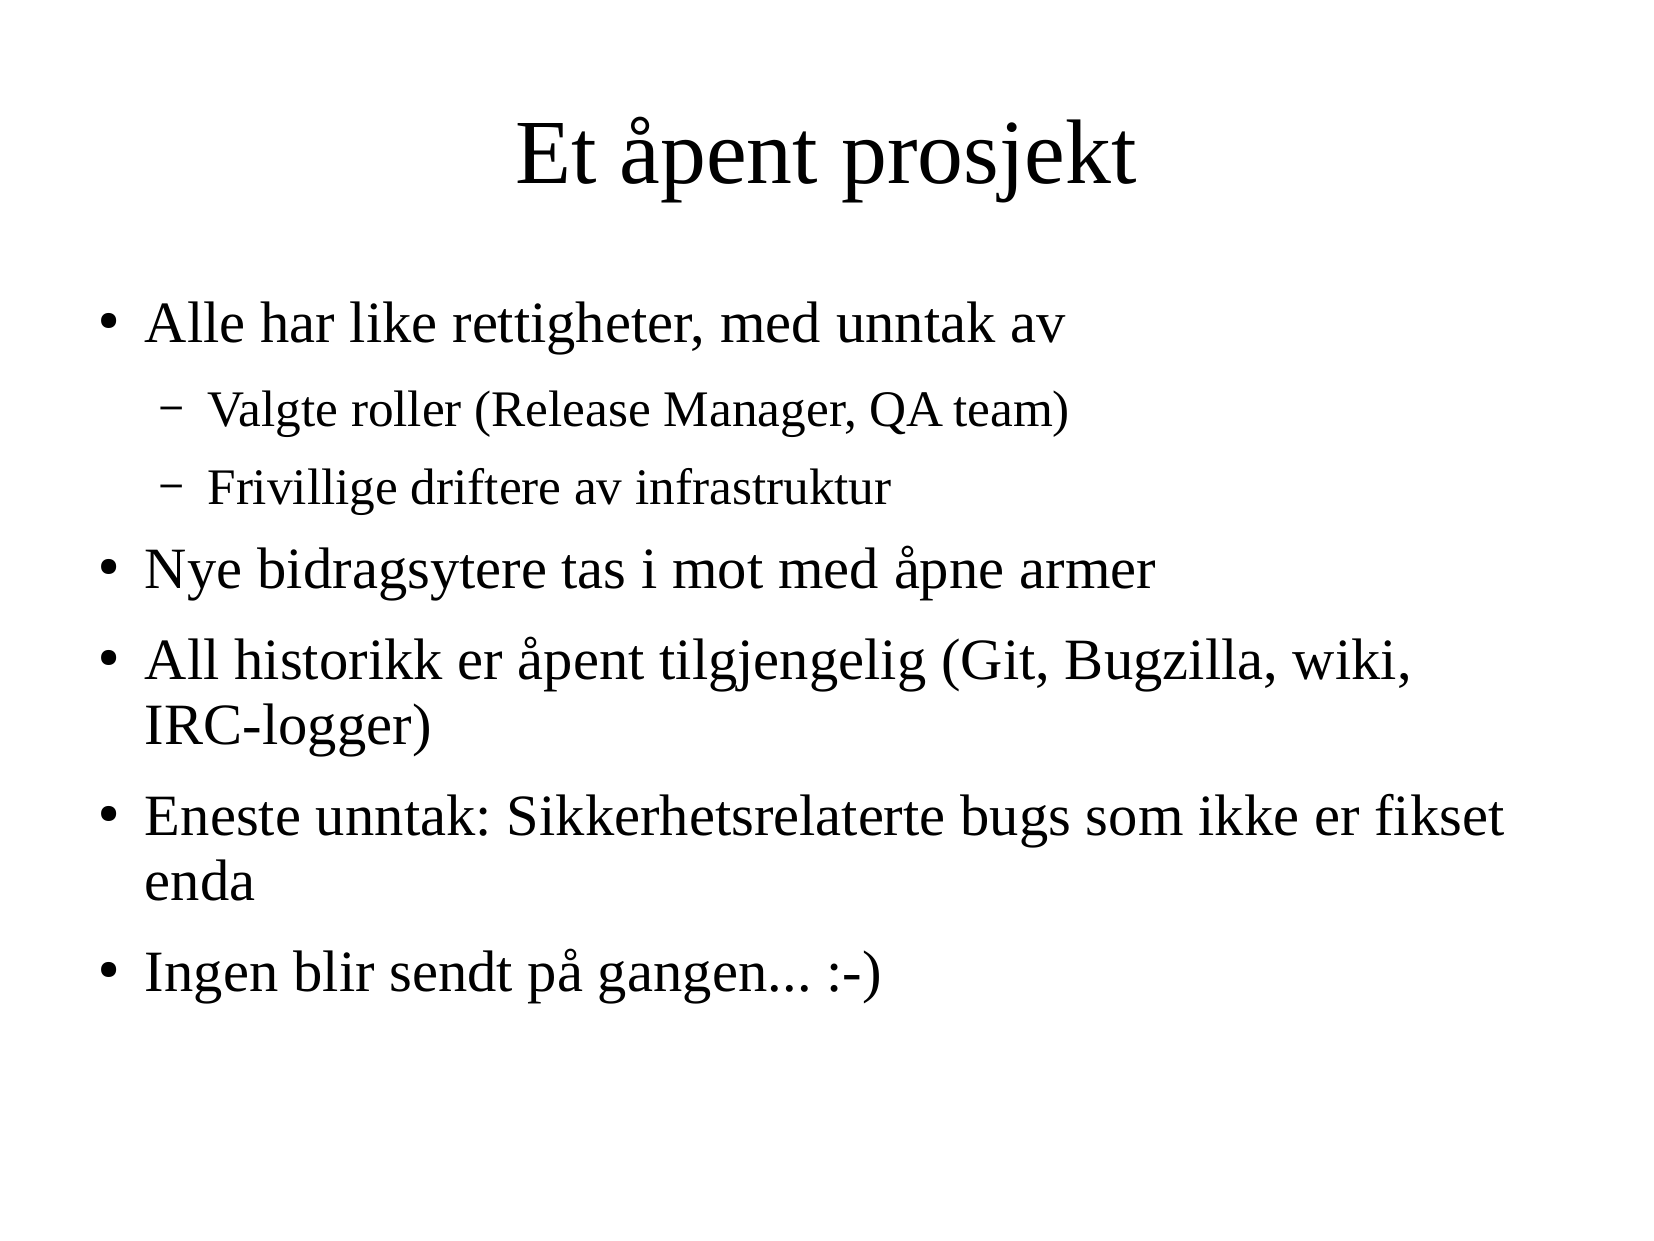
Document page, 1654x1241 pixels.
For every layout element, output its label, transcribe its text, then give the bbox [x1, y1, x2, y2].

list Alle har like rettigheter, med unntak av Valgte roller (Release Manager, QA team) Frivillige driftere av infrastruktur Nye bidragsytere tas i mot med åpne armer All historikk er åpent tilgjengelig (Git, Bugzilla, wiki, IRC-logger) Eneste unntak: Sikkerhetsrelaterte bugs som ikke er fikset enda Ingen blir sendt på gangen... :-) [82, 290, 1538, 1010]
title Et åpent prosjekt [82, 49, 1571, 257]
